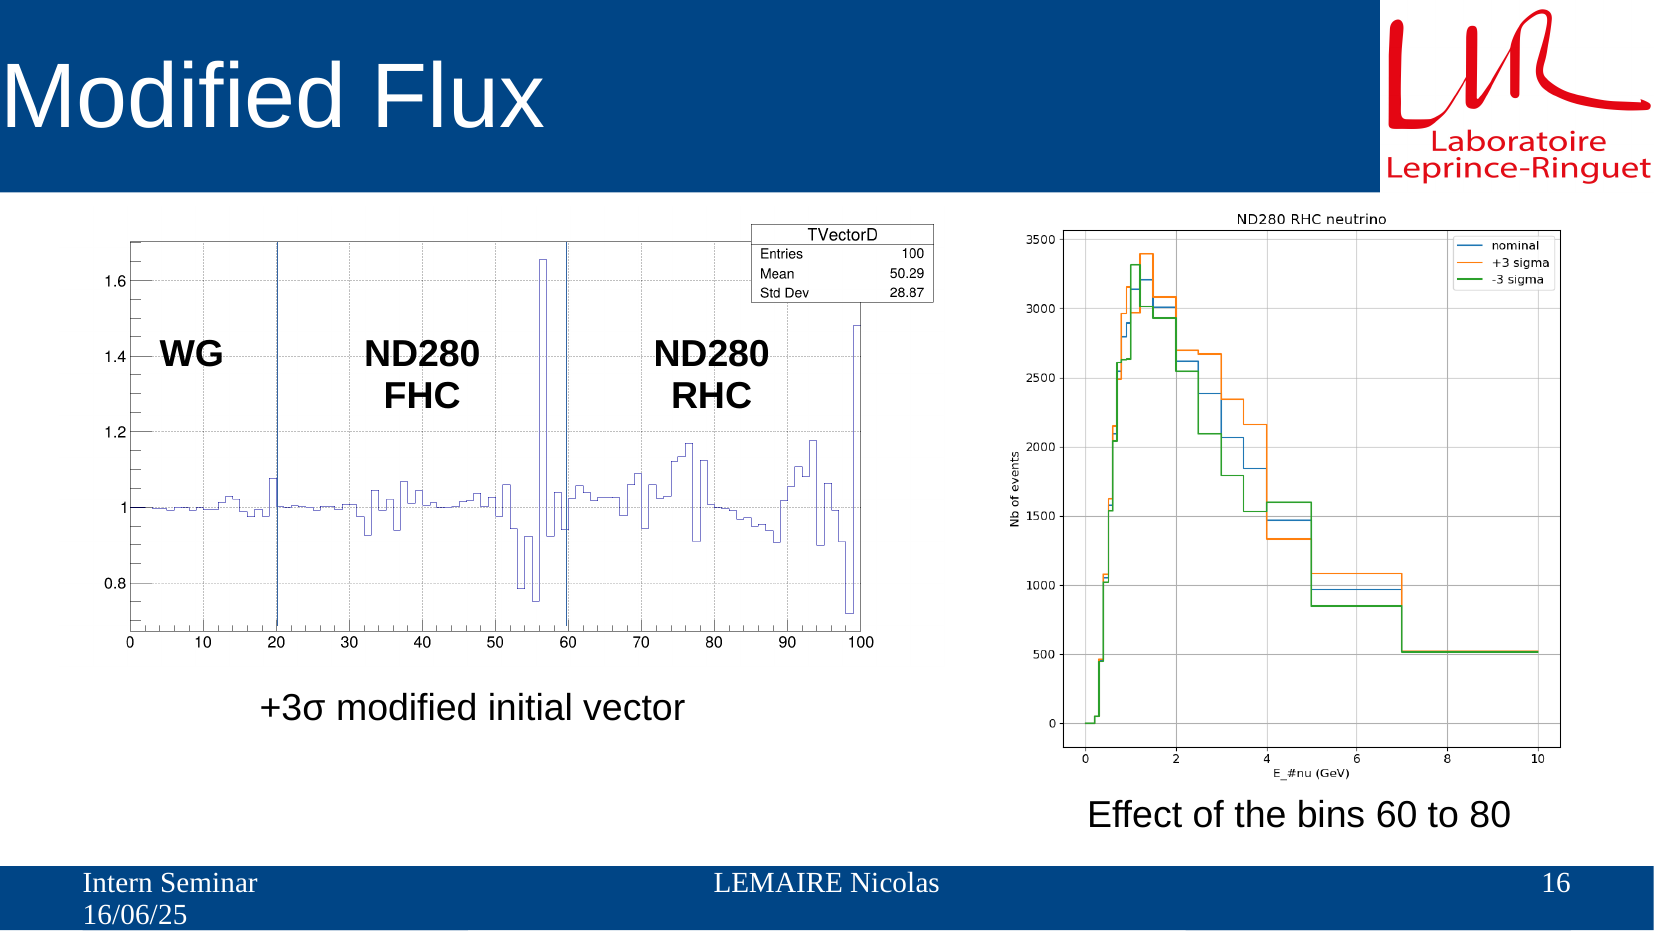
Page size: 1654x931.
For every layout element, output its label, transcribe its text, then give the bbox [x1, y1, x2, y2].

text_box +3σ modified initial vector [206, 679, 739, 778]
text_box Effect of the bins 60 to 80 [1033, 786, 1565, 885]
picture [1380, 0, 1654, 193]
picture [59, 206, 945, 667]
picture [1003, 206, 1567, 787]
title Modified Flux [0, 0, 1380, 193]
text_box ND280 FHC [348, 324, 497, 424]
text_box WG [118, 324, 266, 424]
text_box ND280 RHC [637, 324, 786, 424]
